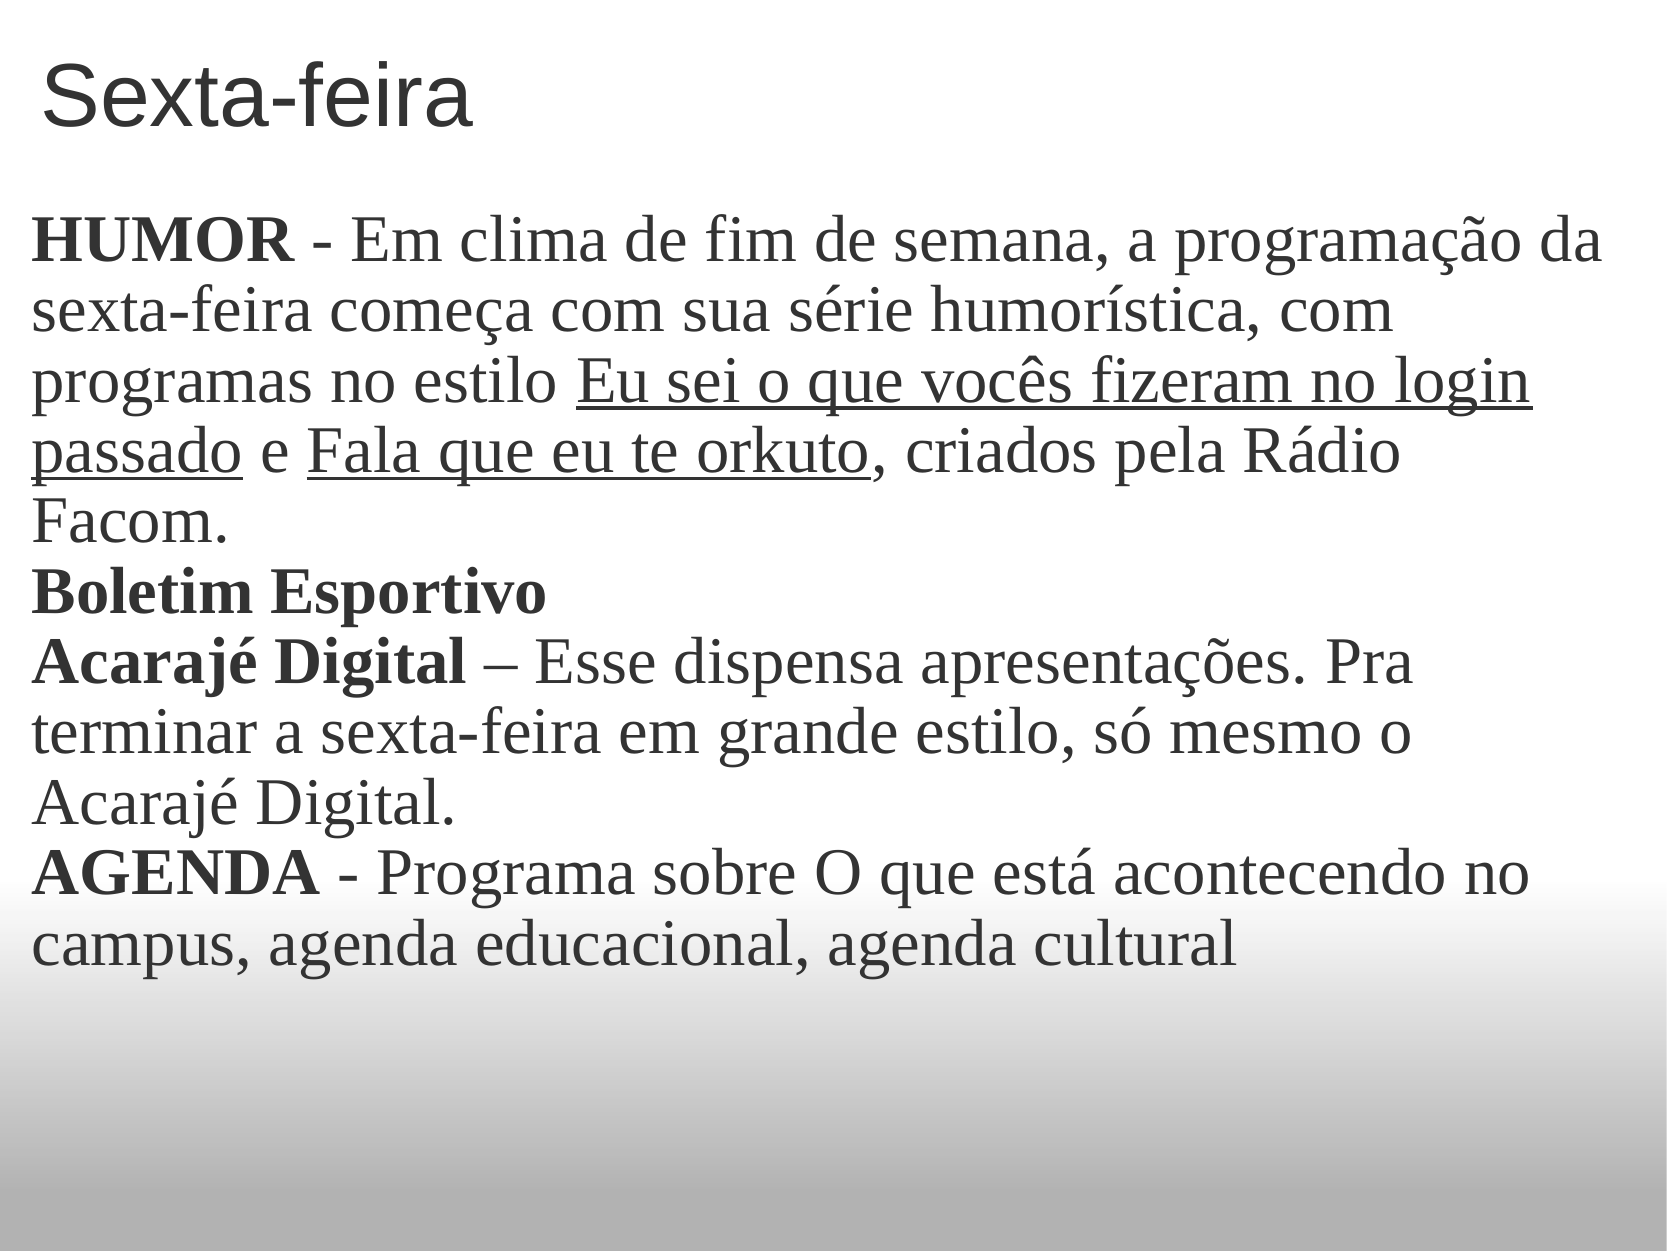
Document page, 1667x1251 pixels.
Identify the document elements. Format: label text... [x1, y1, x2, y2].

picture [0, 0, 1667, 1251]
list HUMOR - Em clima de fim de semana, a programação da sexta-feira começa com sua série humorística, com programas no estilo Eu sei o que vocês fizeram no login passado e Fala que eu te orkuto, criados pela Rádio Facom. Boletim Esportivo Acarajé Digital – Esse dispensa apresentações. Pra terminar a sexta-feira em grande estilo, só mesmo o Acarajé Digital. AGENDA - Programa sobre O que está acontecendo no campus, agenda educacional, agenda cultural [31, 205, 1617, 1117]
title Sexta-feira [40, 50, 1627, 201]
